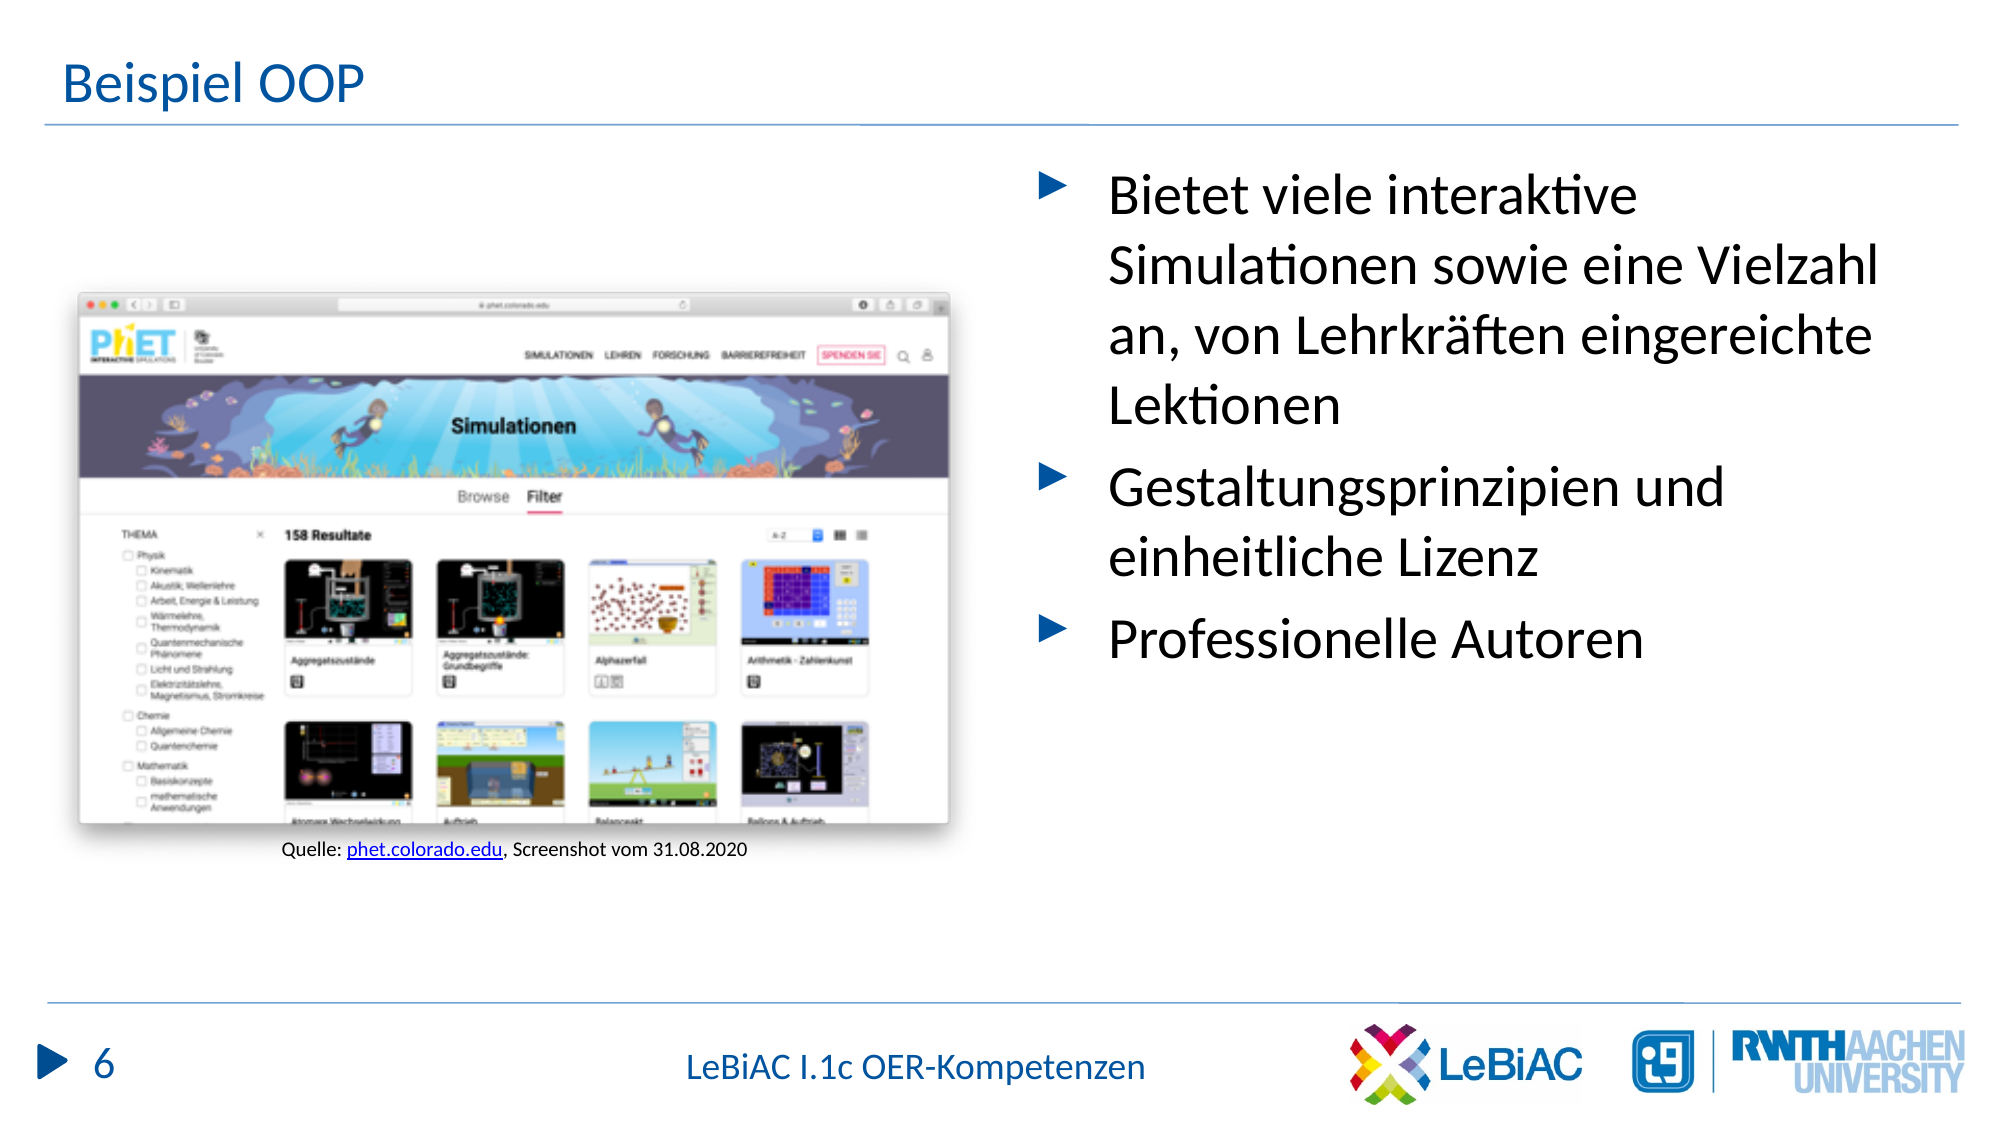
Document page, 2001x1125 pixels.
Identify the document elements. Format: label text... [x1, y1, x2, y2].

title Beispiel OOP [47, 42, 1959, 125]
picture [1350, 1024, 1582, 1105]
text_box Quelle: phet.colorado.edu, Screenshot vom 31.08.2020 [201, 828, 827, 869]
picture [1631, 1028, 1966, 1094]
picture [45, 270, 984, 870]
list Bietet viele interaktive Simulationen sowie eine Vielzahl an, von Lehrkräften eingereichte Lektionen Gestaltungsprinzipien und einheitliche Lizenz Professionelle Autoren [1019, 149, 1959, 991]
